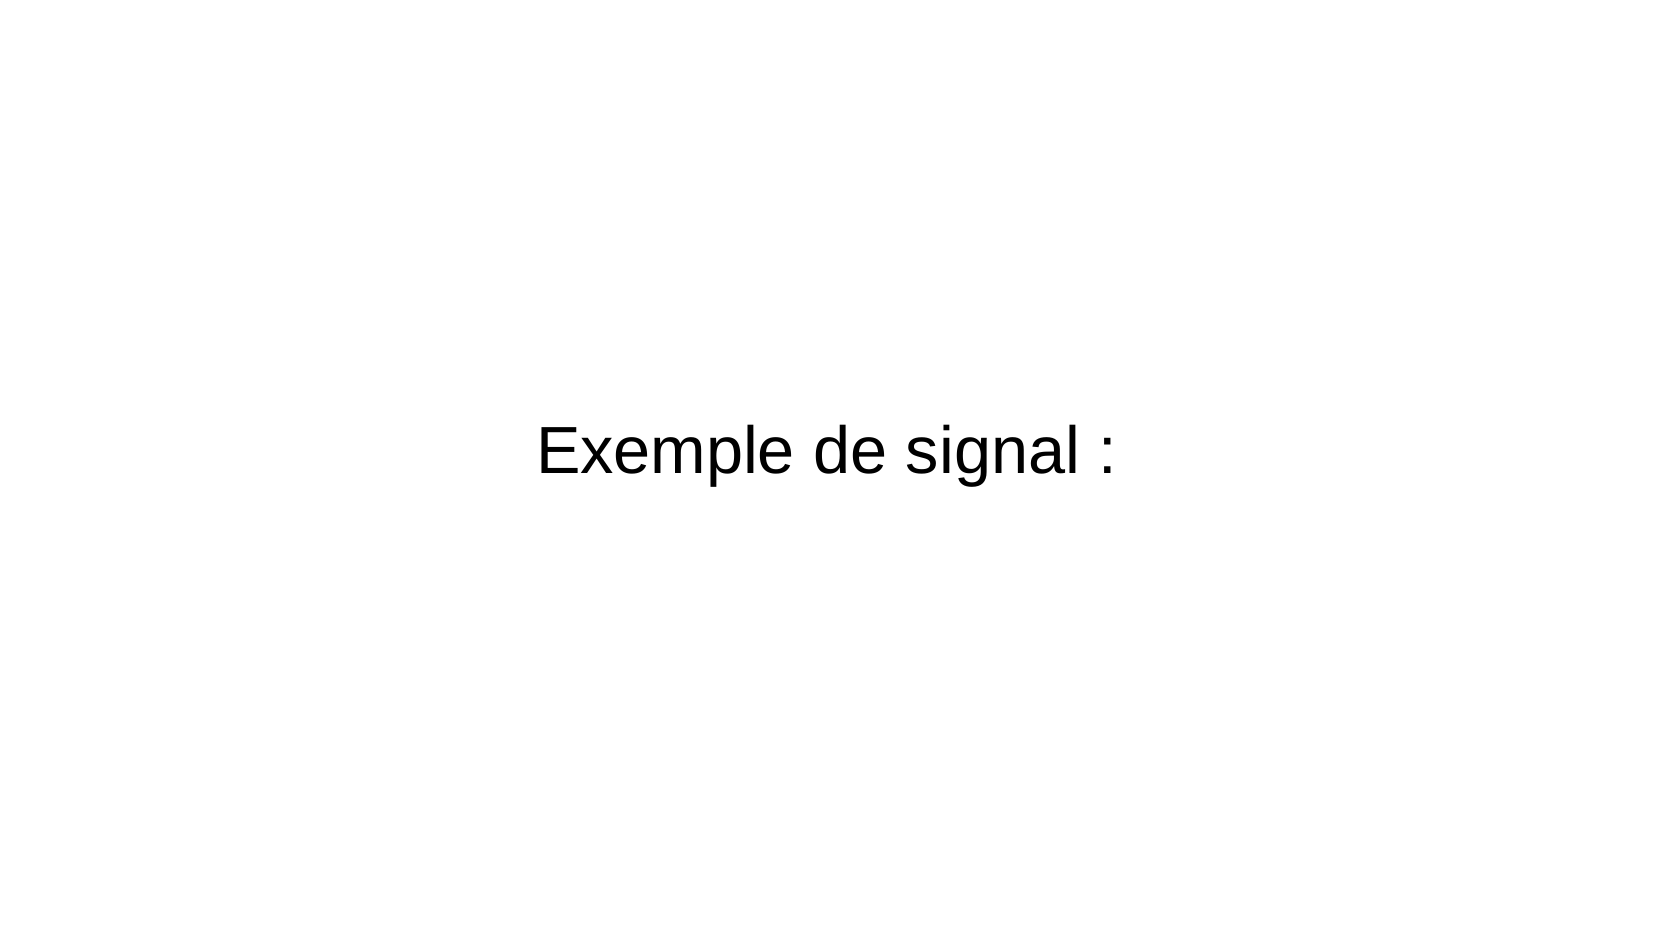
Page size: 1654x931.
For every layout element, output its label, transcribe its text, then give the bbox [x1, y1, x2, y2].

subtitle Exemple de signal : [82, 217, 1571, 758]
